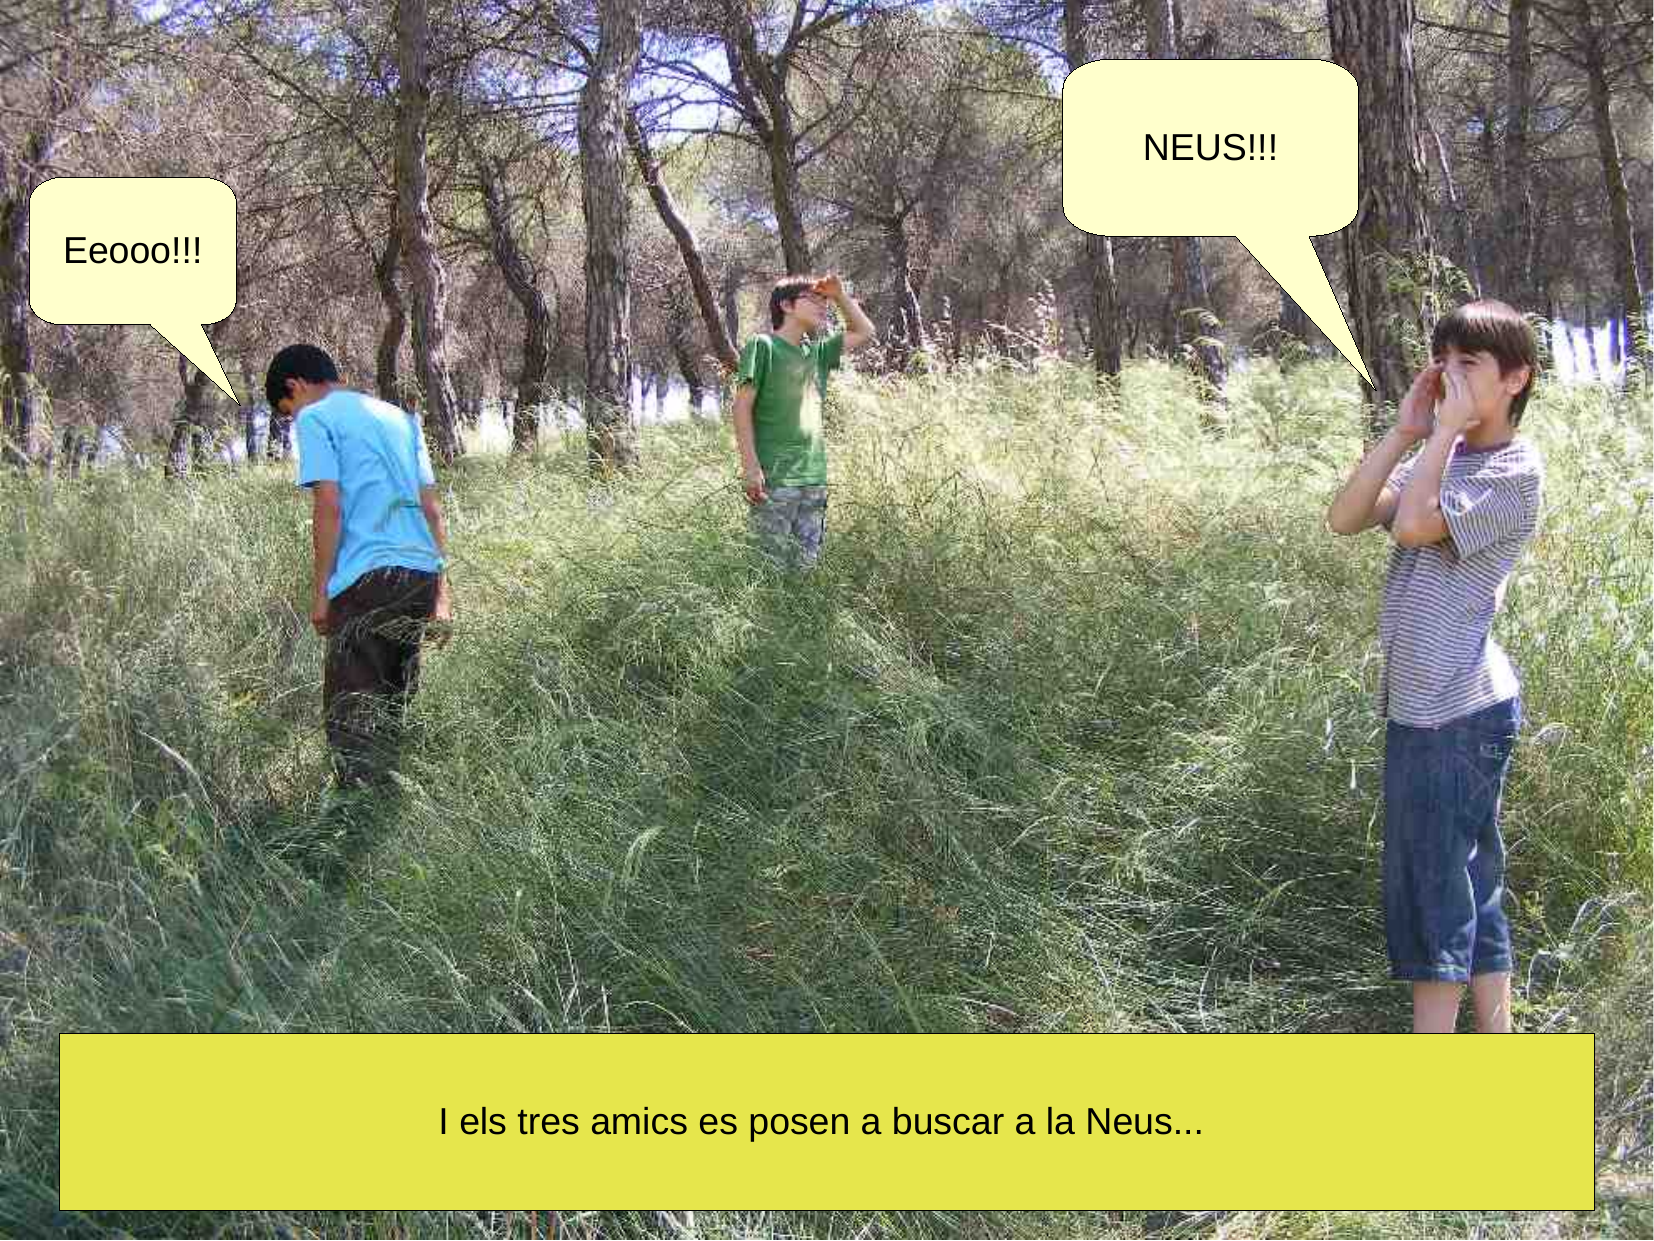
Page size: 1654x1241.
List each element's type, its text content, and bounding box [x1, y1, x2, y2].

text_box NEUS!!! [1062, 59, 1377, 391]
picture [0, 0, 1654, 1241]
text_box Eeooo!!! [29, 177, 241, 406]
text_box I els tres amics es posen a buscar a la Neus... [59, 1033, 1595, 1211]
